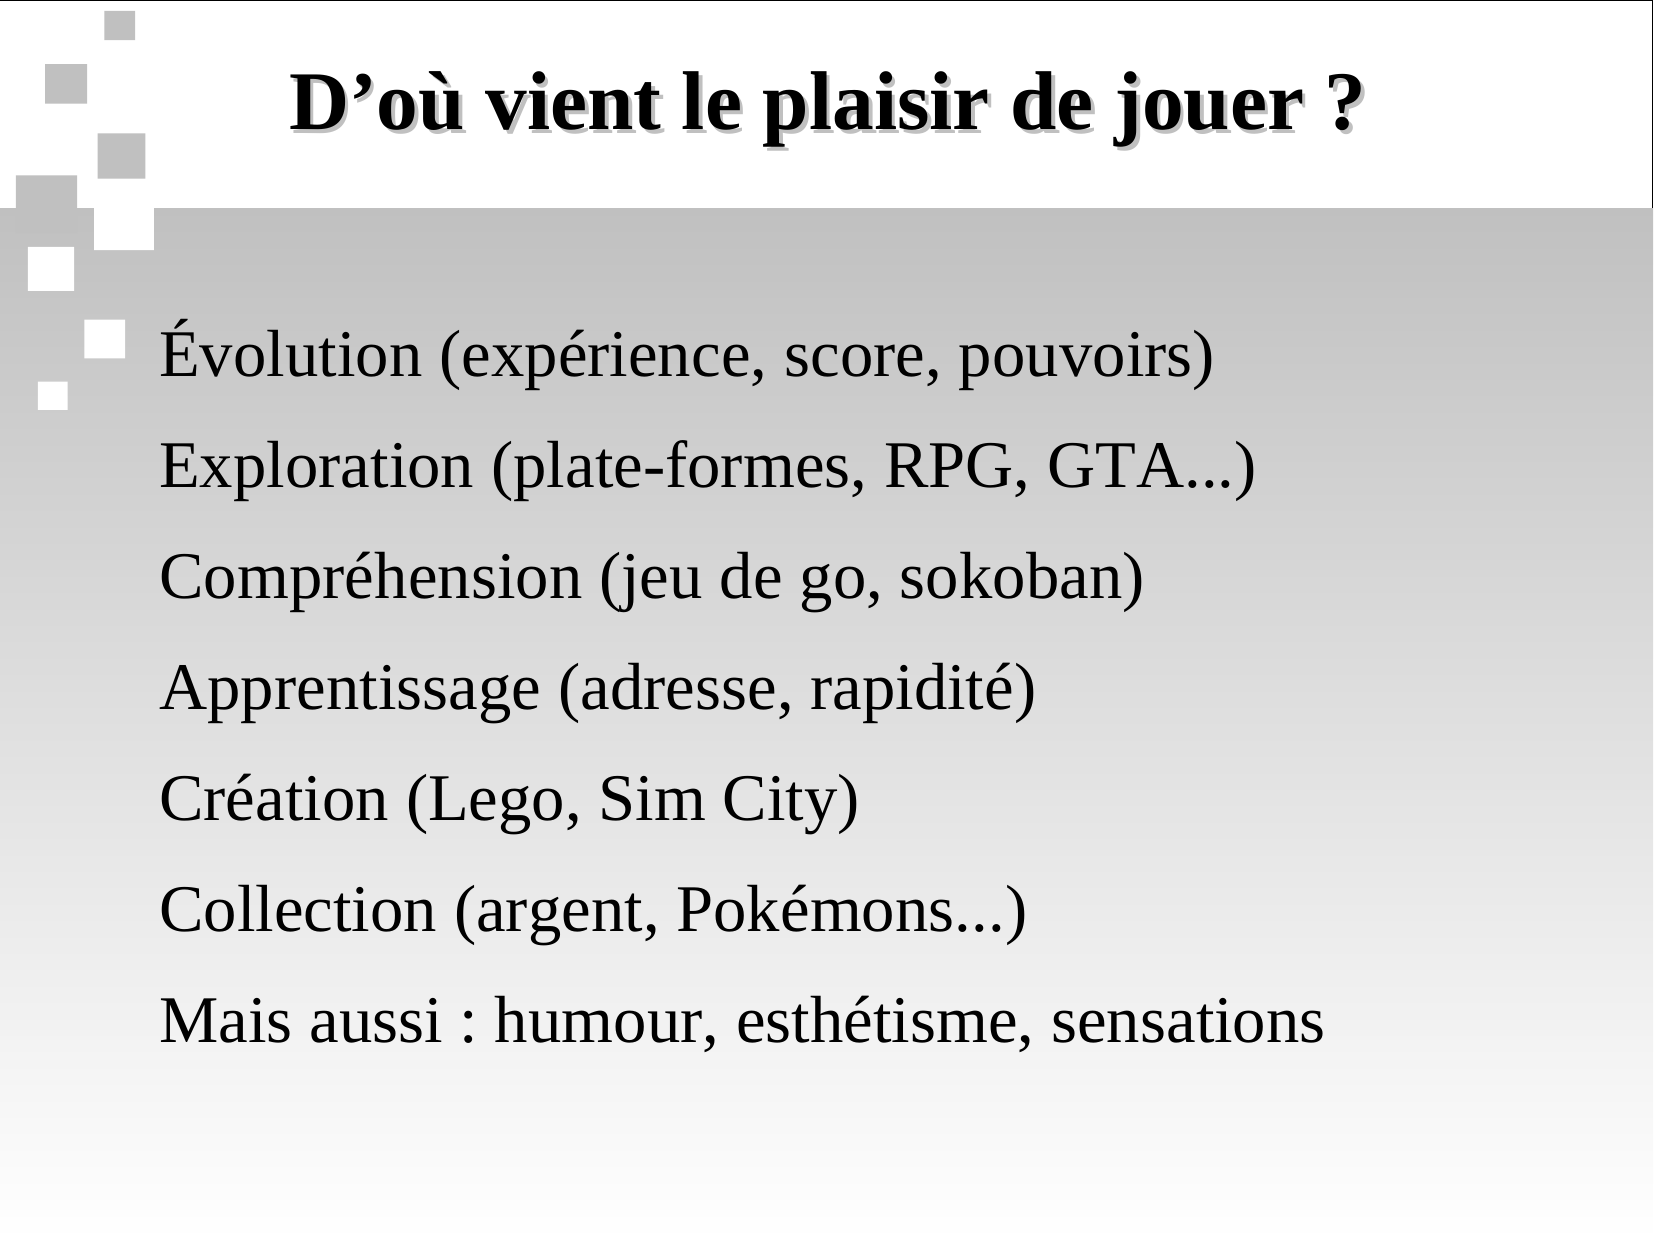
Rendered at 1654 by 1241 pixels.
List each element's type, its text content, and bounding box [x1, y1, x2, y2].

list Évolution (expérience, score, pouvoirs) Exploration (plate-formes, RPG, GTA...) Compréhension (jeu de go, sokoban) Apprentissage (adresse, rapidité) Création (Lego, Sim City) Collection (argent, Pokémons...) Mais aussi : humour, esthétisme, sensations [141, 279, 1532, 1183]
title D’où vient le plaisir de jouer ? [90, 0, 1567, 204]
